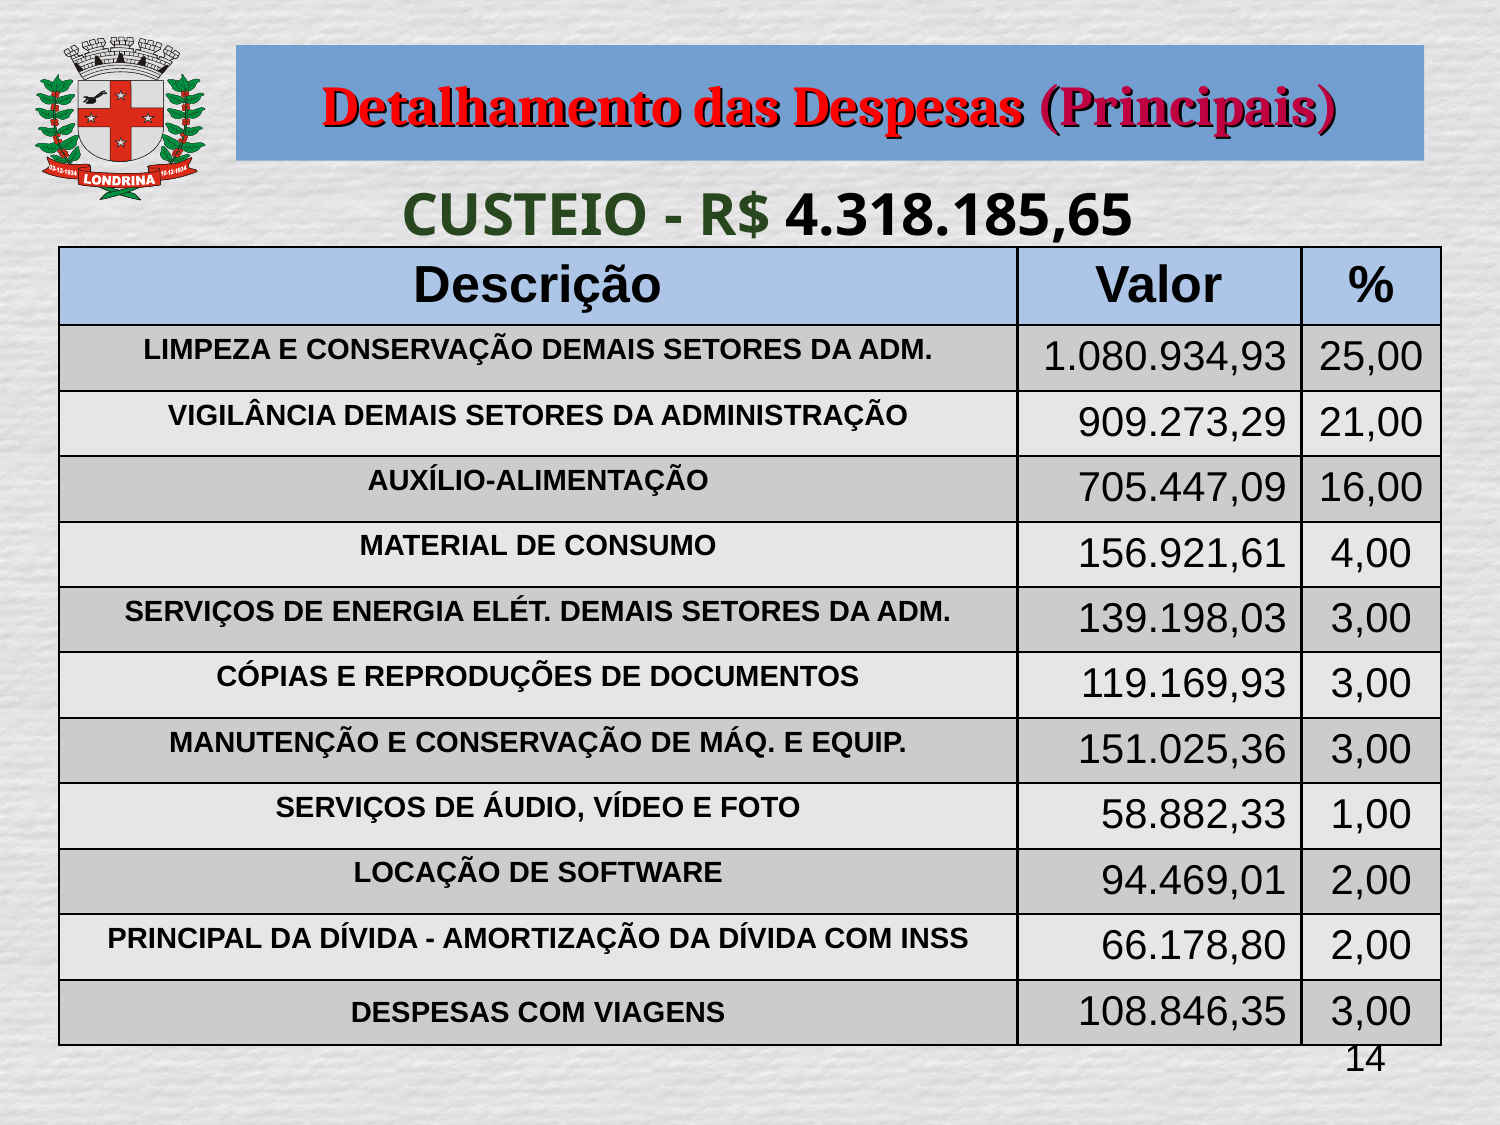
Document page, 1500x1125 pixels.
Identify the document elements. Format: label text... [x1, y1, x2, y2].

table_cell 1.080.934,93 [1019, 326, 1300, 390]
table_cell 3,00 [1303, 588, 1440, 651]
text_box Detalhamento das Despesas (Principais) [236, 45, 1425, 161]
table_cell 3,00 [1303, 719, 1440, 782]
table_cell MANUTENÇÃO E CONSERVAÇÃO DE MÁQ. E EQUIP. [60, 719, 1016, 782]
table_header Valor [1019, 248, 1300, 324]
table_cell CÓPIAS E REPRODUÇÕES DE DOCUMENTOS [60, 653, 1016, 717]
table_header Descrição [60, 248, 1016, 324]
table_cell SERVIÇOS DE ENERGIA ELÉT. DEMAIS SETORES DA ADM. [60, 588, 1016, 651]
table_cell 2,00 [1303, 915, 1440, 979]
table_cell 3,00 [1303, 981, 1440, 1044]
table_cell 119.169,93 [1019, 653, 1300, 717]
table_header % [1303, 248, 1440, 324]
table_cell 4,00 [1303, 523, 1440, 586]
table_cell 156.921,61 [1019, 523, 1300, 586]
text_box CUSTEIO - R$ 4.318.185,65 [330, 170, 1205, 246]
table_cell 25,00 [1303, 326, 1440, 390]
text_box <número> [1329, 1027, 1500, 1098]
table_cell SERVIÇOS DE ÁUDIO, VÍDEO E FOTO [60, 784, 1016, 848]
table_cell VIGILÂNCIA DEMAIS SETORES DA ADMINISTRAÇÃO [60, 392, 1016, 455]
table_cell 66.178,80 [1019, 915, 1300, 979]
table_cell 94.469,01 [1019, 850, 1300, 913]
table_cell 705.447,09 [1019, 457, 1300, 521]
table_cell AUXÍLIO-ALIMENTAÇÃO [60, 457, 1016, 521]
table_cell 21,00 [1303, 392, 1440, 455]
table_cell 58.882,33 [1019, 784, 1300, 848]
table_cell 3,00 [1303, 653, 1440, 717]
table_cell 16,00 [1303, 457, 1440, 521]
table_cell LOCAÇÃO DE SOFTWARE [60, 850, 1016, 913]
picture [0, 0, 1500, 1125]
table_cell LIMPEZA E CONSERVAÇÃO DEMAIS SETORES DA ADM. [60, 326, 1016, 390]
table_cell 2,00 [1303, 850, 1440, 913]
table_cell DESPESAS COM VIAGENS [60, 981, 1016, 1044]
table_cell 139.198,03 [1019, 588, 1300, 651]
table_cell 151.025,36 [1019, 719, 1300, 782]
table_cell MATERIAL DE CONSUMO [60, 523, 1016, 586]
table_cell 108.846,35 [1019, 981, 1300, 1044]
table_cell PRINCIPAL DA DÍVIDA - AMORTIZAÇÃO DA DÍVIDA COM INSS [60, 915, 1016, 979]
table_cell 909.273,29 [1019, 392, 1300, 455]
table_cell 1,00 [1303, 784, 1440, 848]
